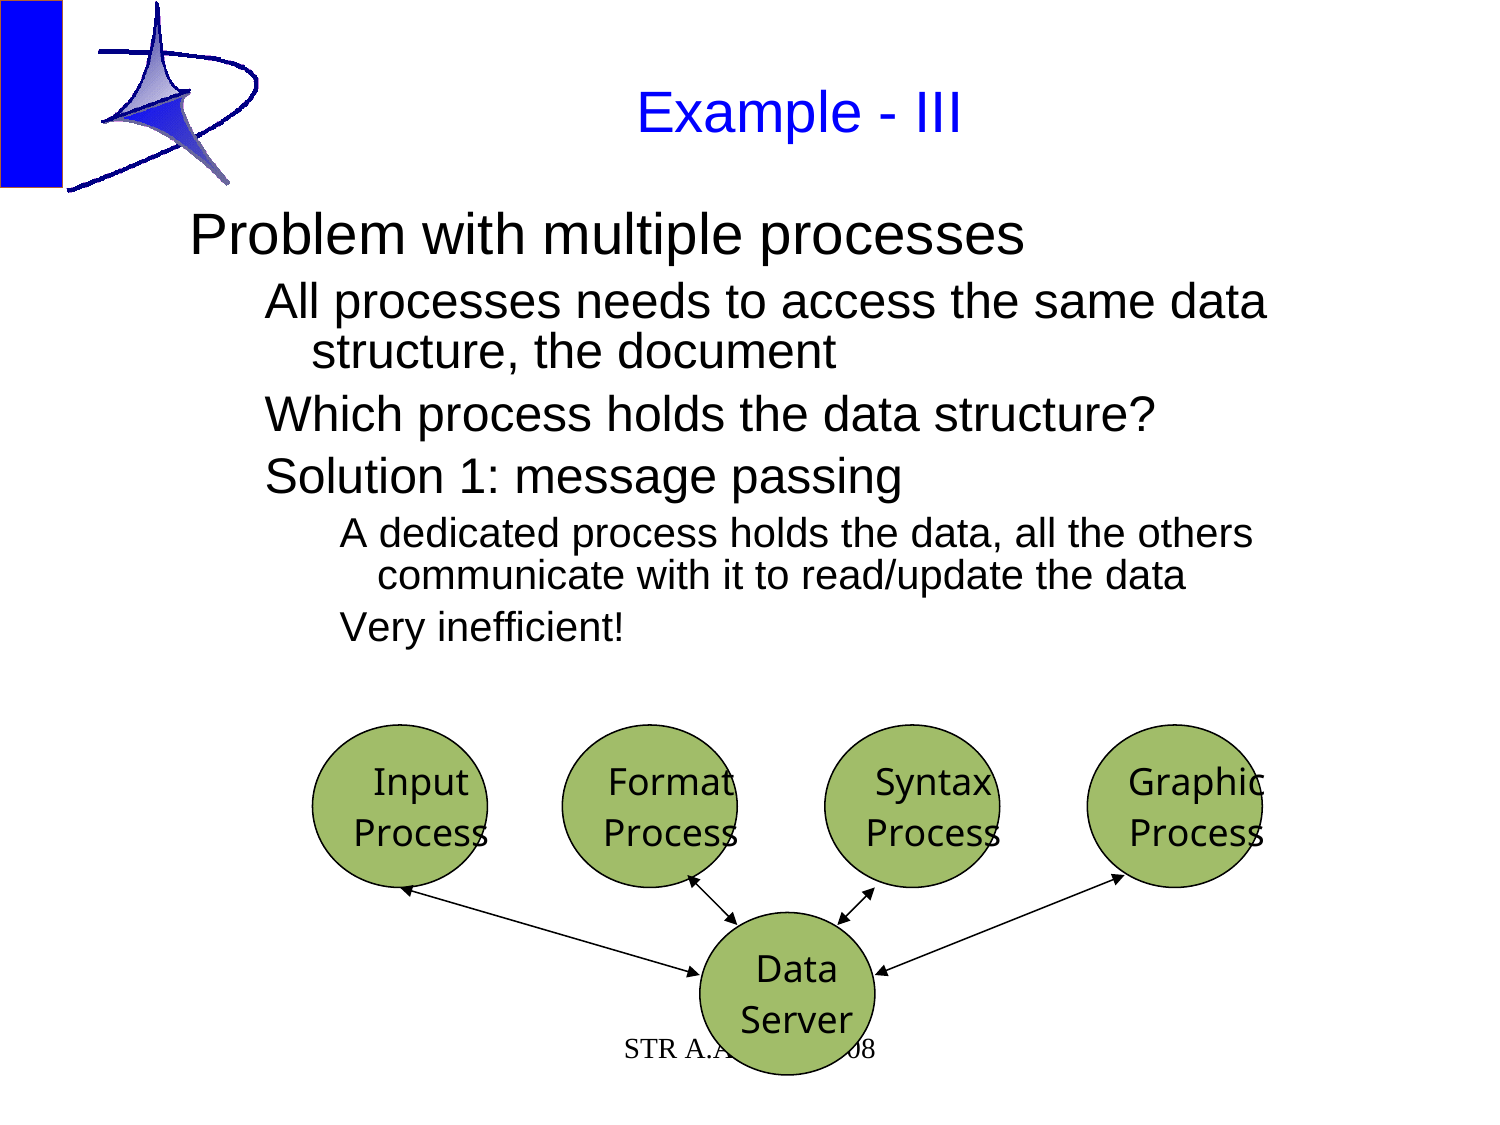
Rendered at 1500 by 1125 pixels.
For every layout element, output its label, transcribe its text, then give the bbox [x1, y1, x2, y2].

picture [62, 0, 263, 197]
list Problem with multiple processes All processes needs to access the same data structure, the document Which process holds the data structure? Solution 1: message passing A dedicated process holds the data, all the others communicate with it to read/update the data Very inefficient! [174, 200, 1425, 726]
text_box Syntax Process [824, 724, 1000, 888]
text_box Input Process [312, 724, 488, 888]
title Example - III [174, 61, 1425, 164]
text_box Format Process [562, 724, 738, 888]
text_box Data Server [699, 912, 875, 1075]
text_box Graphic Process [1087, 724, 1263, 888]
